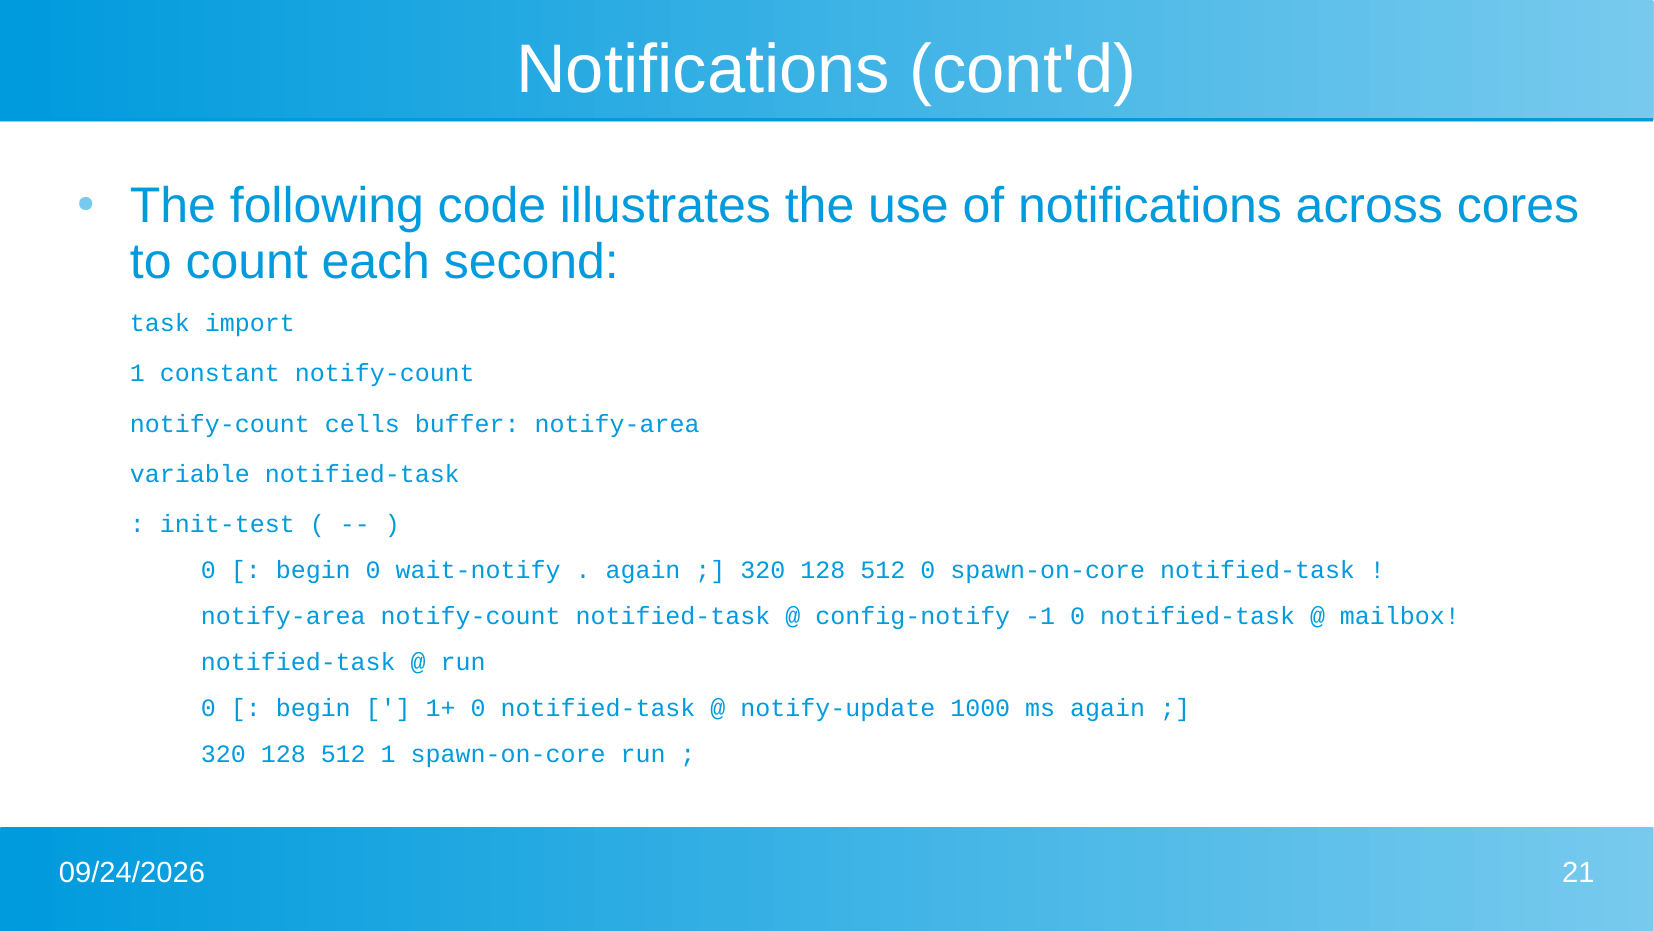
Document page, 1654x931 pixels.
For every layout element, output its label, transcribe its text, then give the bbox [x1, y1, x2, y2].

list The following code illustrates the use of notifications across cores to count each second: task import 1 constant notify-count notify-count cells buffer: notify-area variable notified-task : init-test ( -- ) 0 [: begin 0 wait-notify . again ;] 320 128 512 0 spawn-on-core notified-task ! notify-area notify-count notified-task @ config-notify -1 0 notified-task @ mailbox! notified-task @ run 0 [: begin ['] 1+ 0 notified-task @ notify-update 1000 ms again ;] 320 128 512 1 spawn-on-core run ; [59, 177, 1595, 768]
title Notifications (cont'd) [59, 29, 1595, 108]
